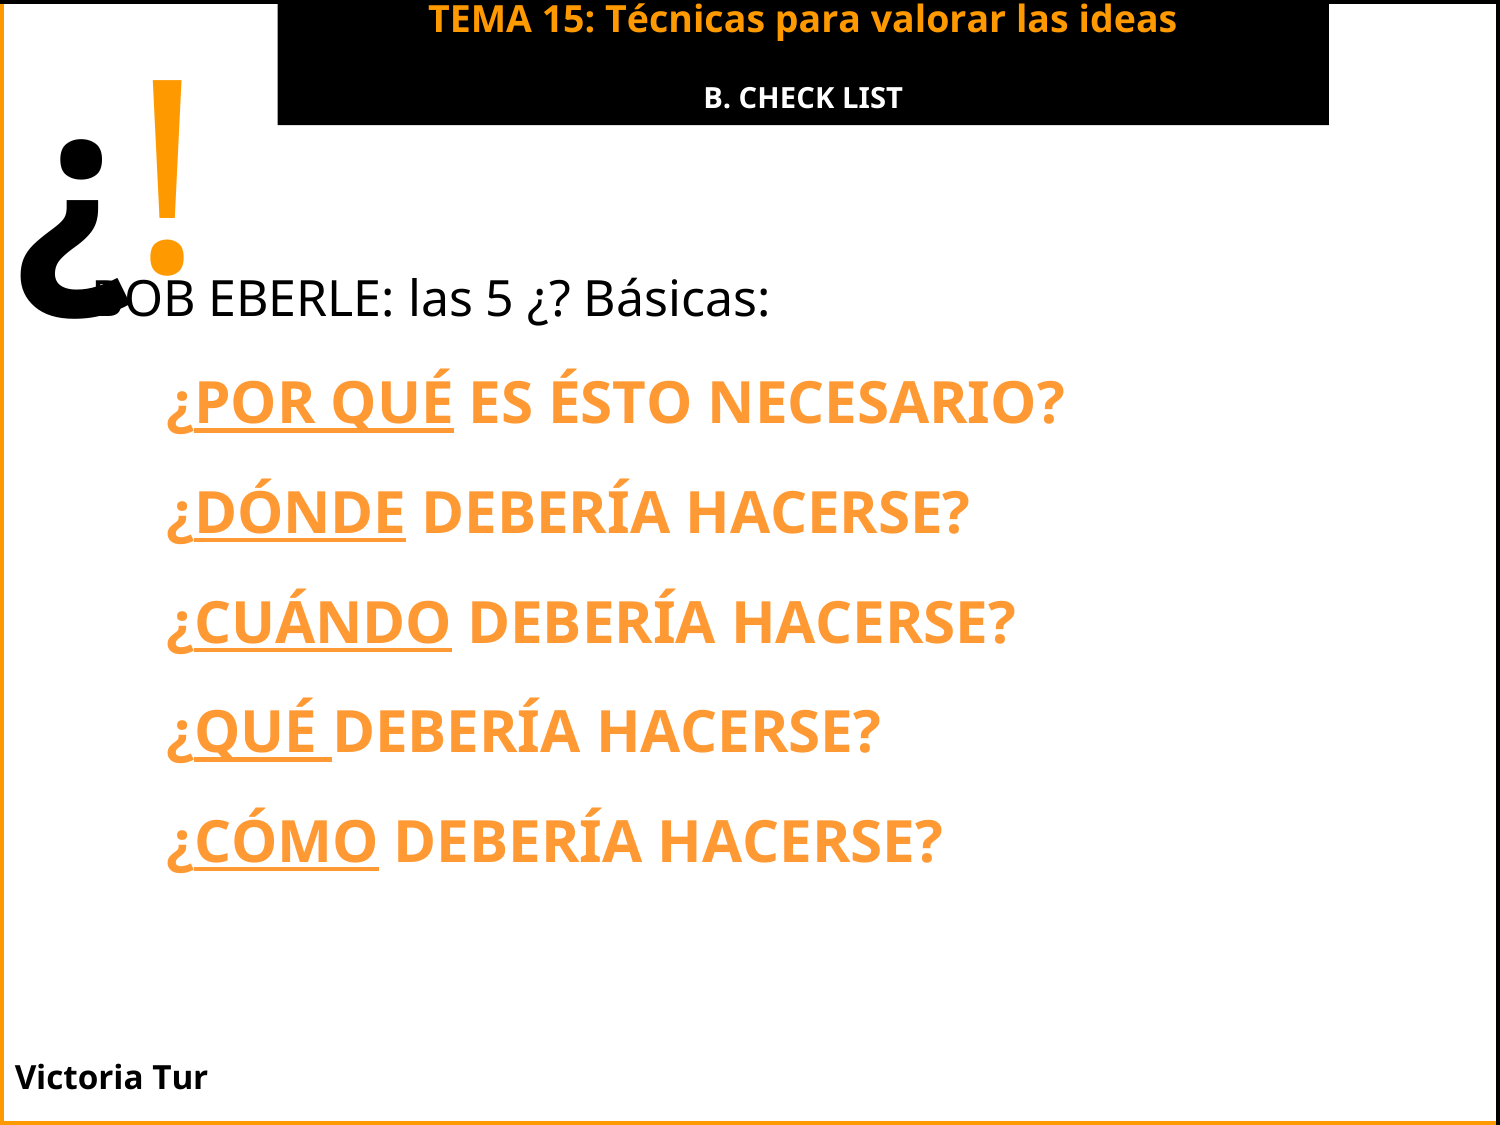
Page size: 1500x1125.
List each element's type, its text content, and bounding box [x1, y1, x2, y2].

list BOB EBERLE: las 5 ¿? Básicas: ¿POR QUÉ ES ÉSTO NECESARIO? ¿DÓNDE DEBERÍA HACERSE? ¿CUÁNDO DEBERÍA HACERSE? ¿QUÉ DEBERÍA HACERSE? ¿CÓMO DEBERÍA HACERSE? [76, 255, 1427, 998]
